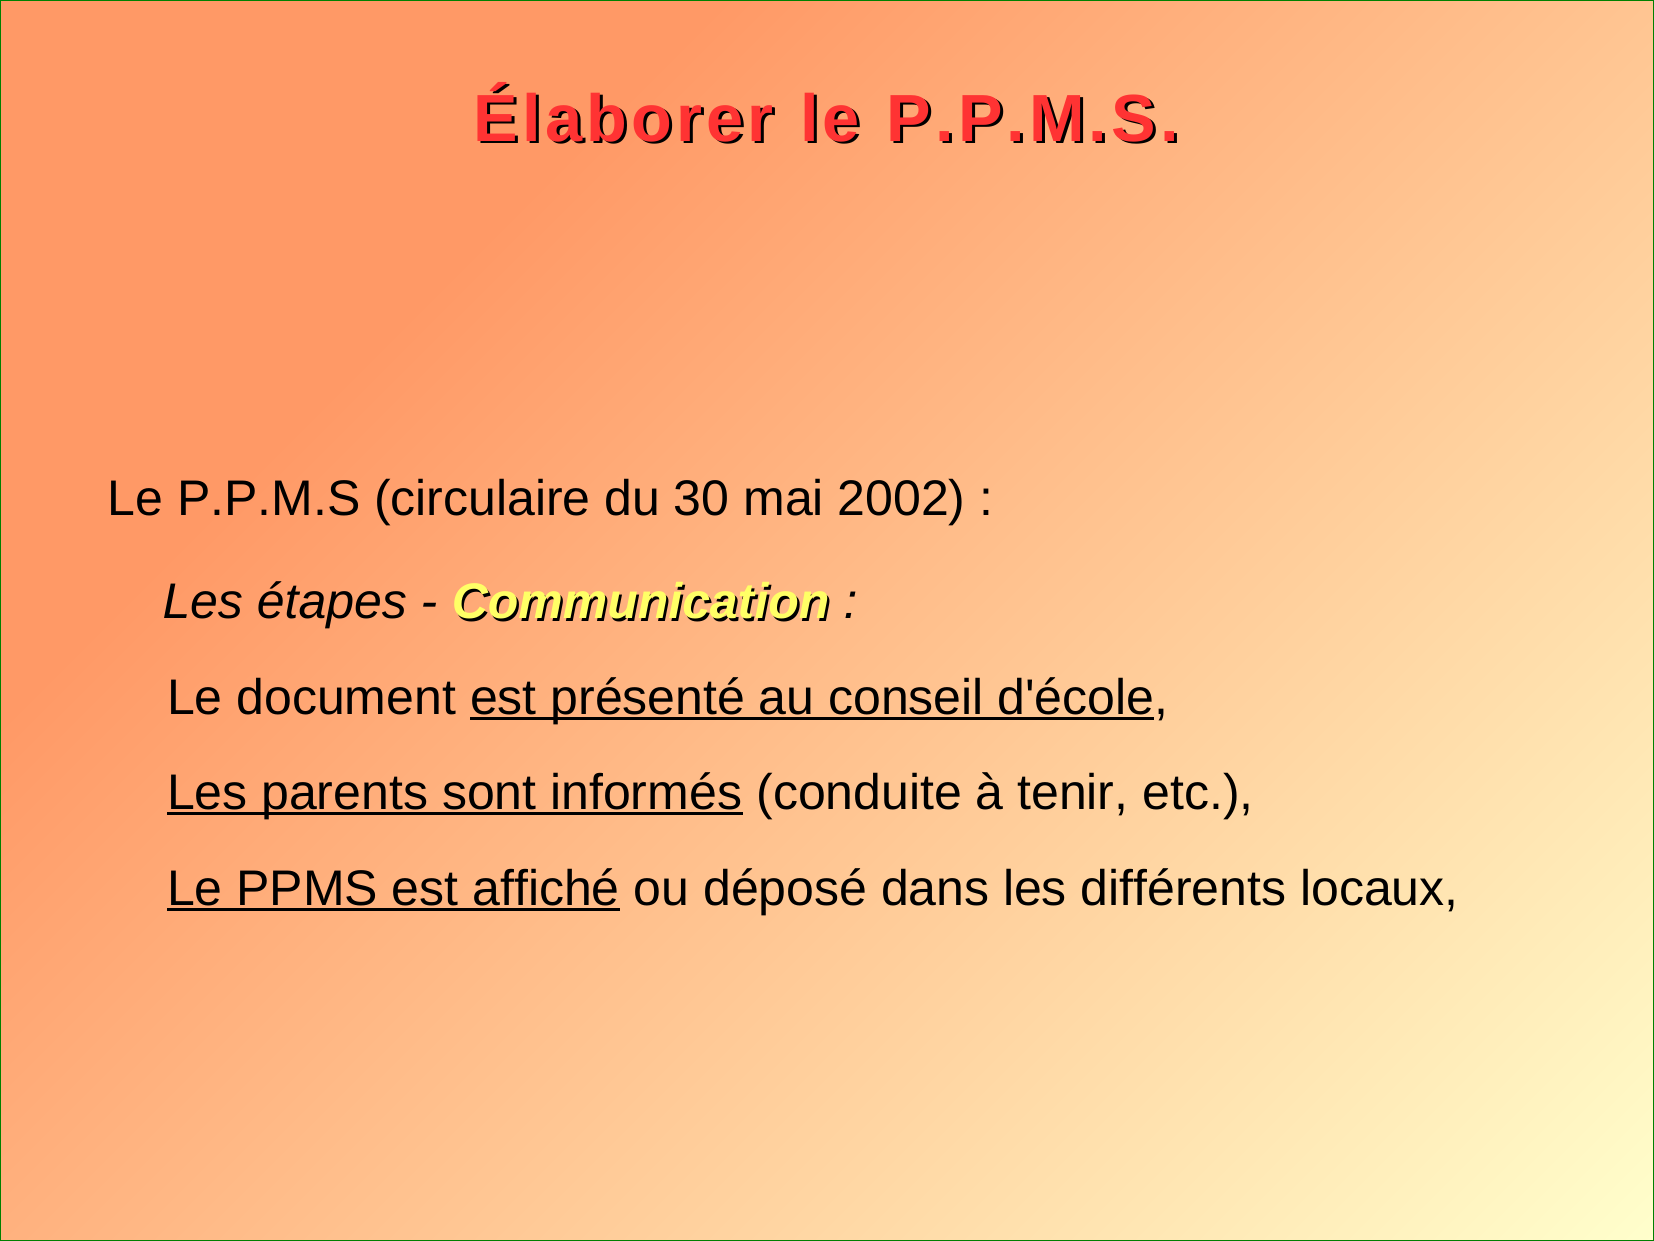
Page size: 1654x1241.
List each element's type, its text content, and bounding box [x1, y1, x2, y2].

title Élaborer le P.P.M.S. [120, 29, 1533, 207]
text_box [0, 0, 1654, 1241]
text_box Le P.P.M.S (circulaire du 30 mai 2002) : Les étapes - Communication : Le document est présenté au conseil d'école, Les parents sont informés (conduite à tenir, etc.), Le PPMS est affiché ou déposé dans les différents locaux, [88, 253, 1536, 1217]
